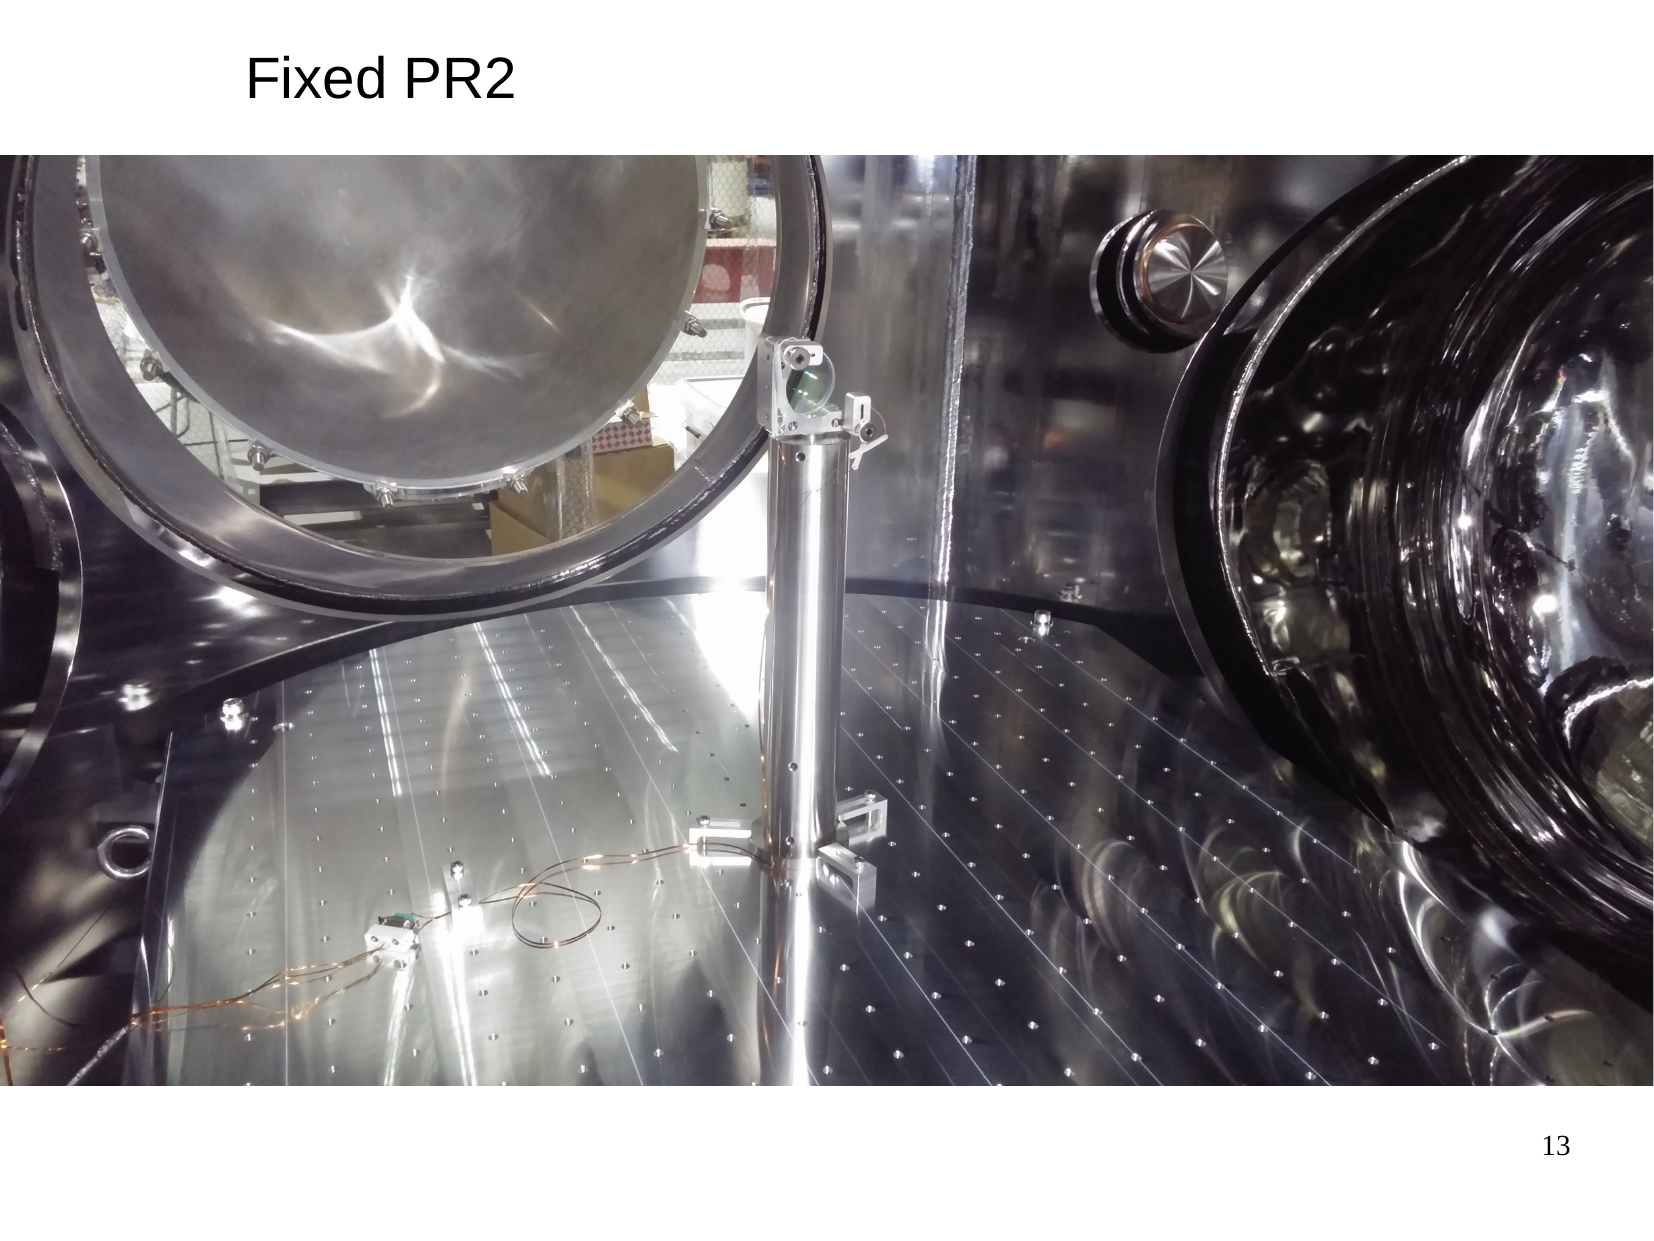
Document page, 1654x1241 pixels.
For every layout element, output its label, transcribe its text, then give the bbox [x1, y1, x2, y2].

text_box Fixed PR2 [230, 38, 533, 119]
picture [0, 155, 1654, 1086]
